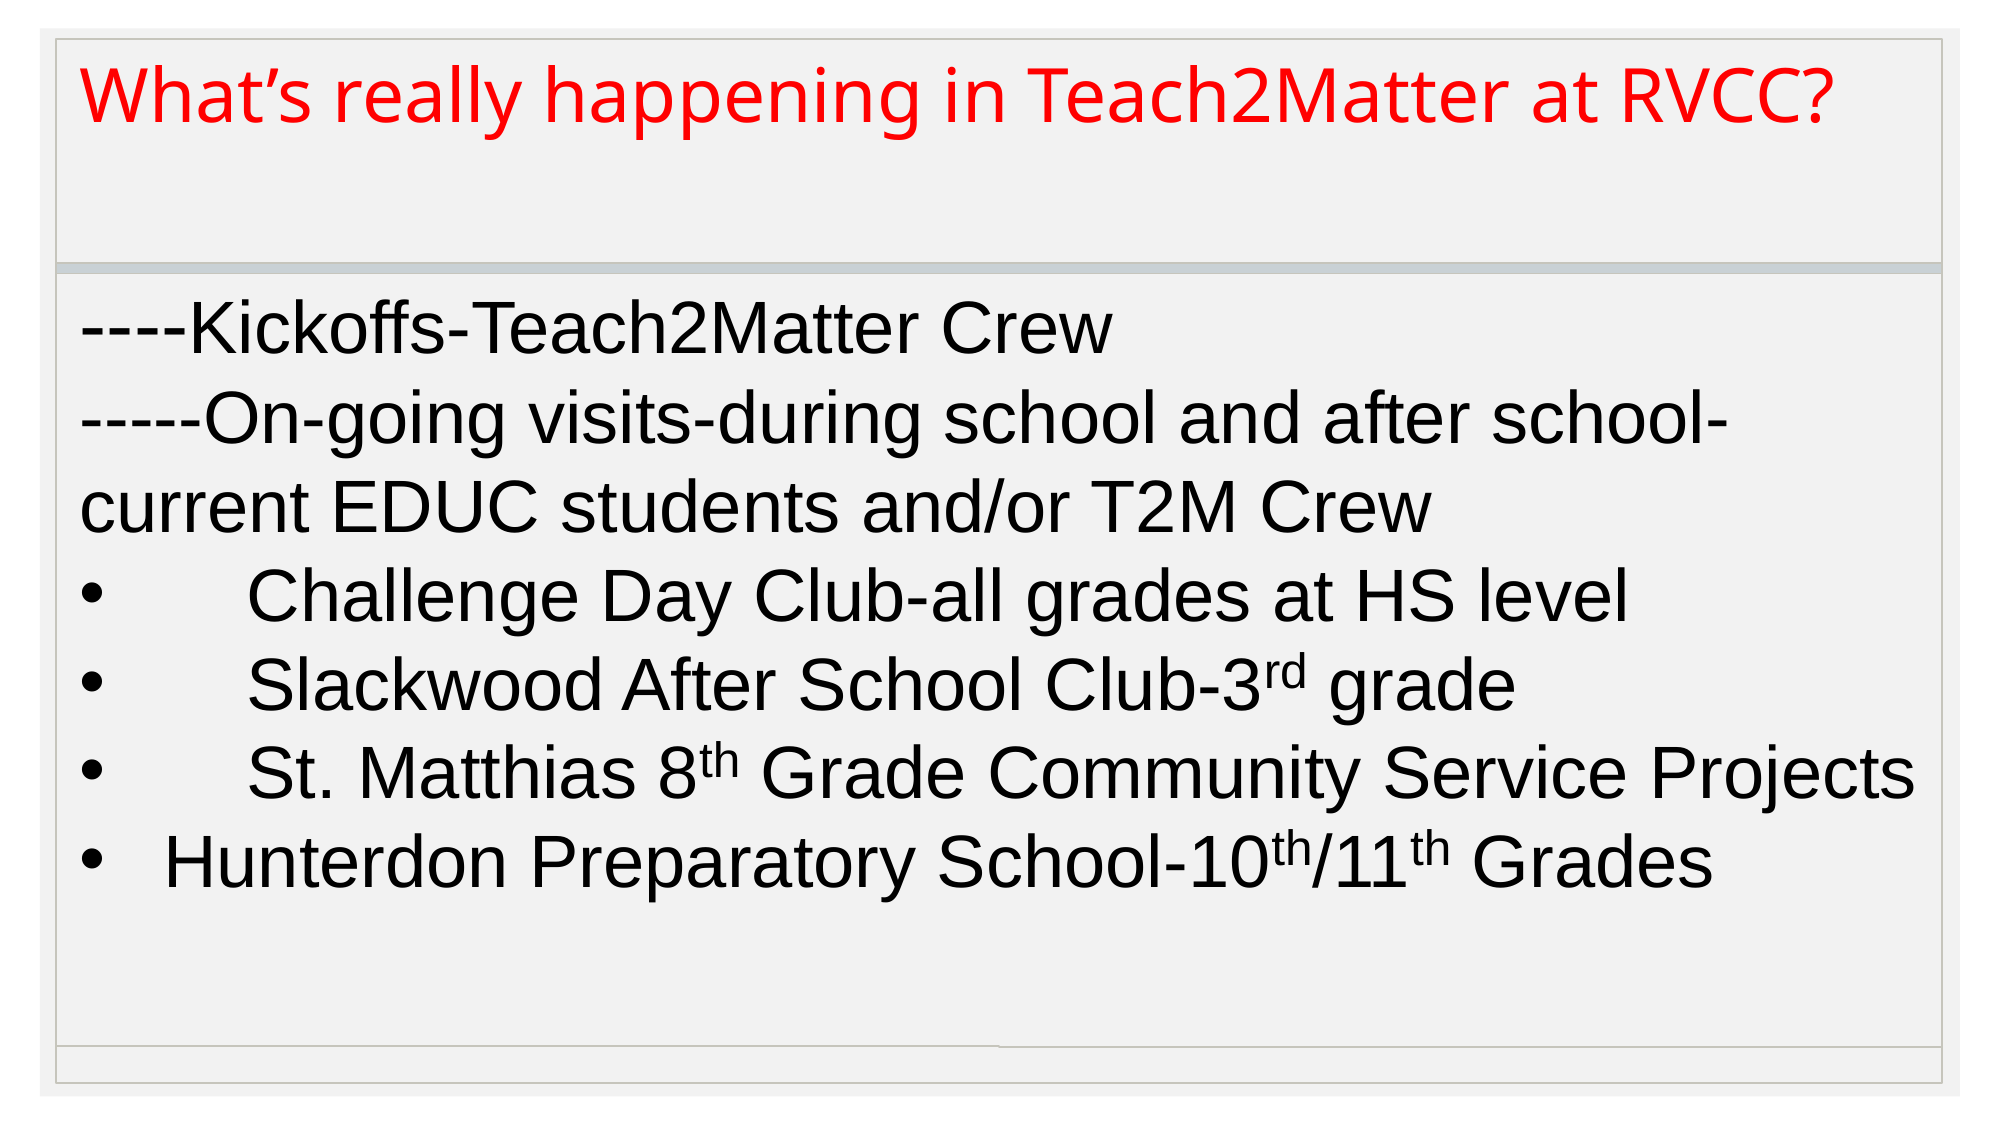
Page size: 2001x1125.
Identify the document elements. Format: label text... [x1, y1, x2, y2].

list ----Kickoffs-Teach2Matter Crew -----On-going visits-during school and after school-current EDUC students and/or T2M Crew Challenge Day Club-all grades at HS level Slackwood After School Club-3rd grade St. Matthias 8th Grade Community Service Projects Hunterdon Preparatory School-10th/11th Grades [65, 264, 1950, 995]
title What’s really happening in Teach2Matter at RVCC? [65, 40, 1950, 146]
